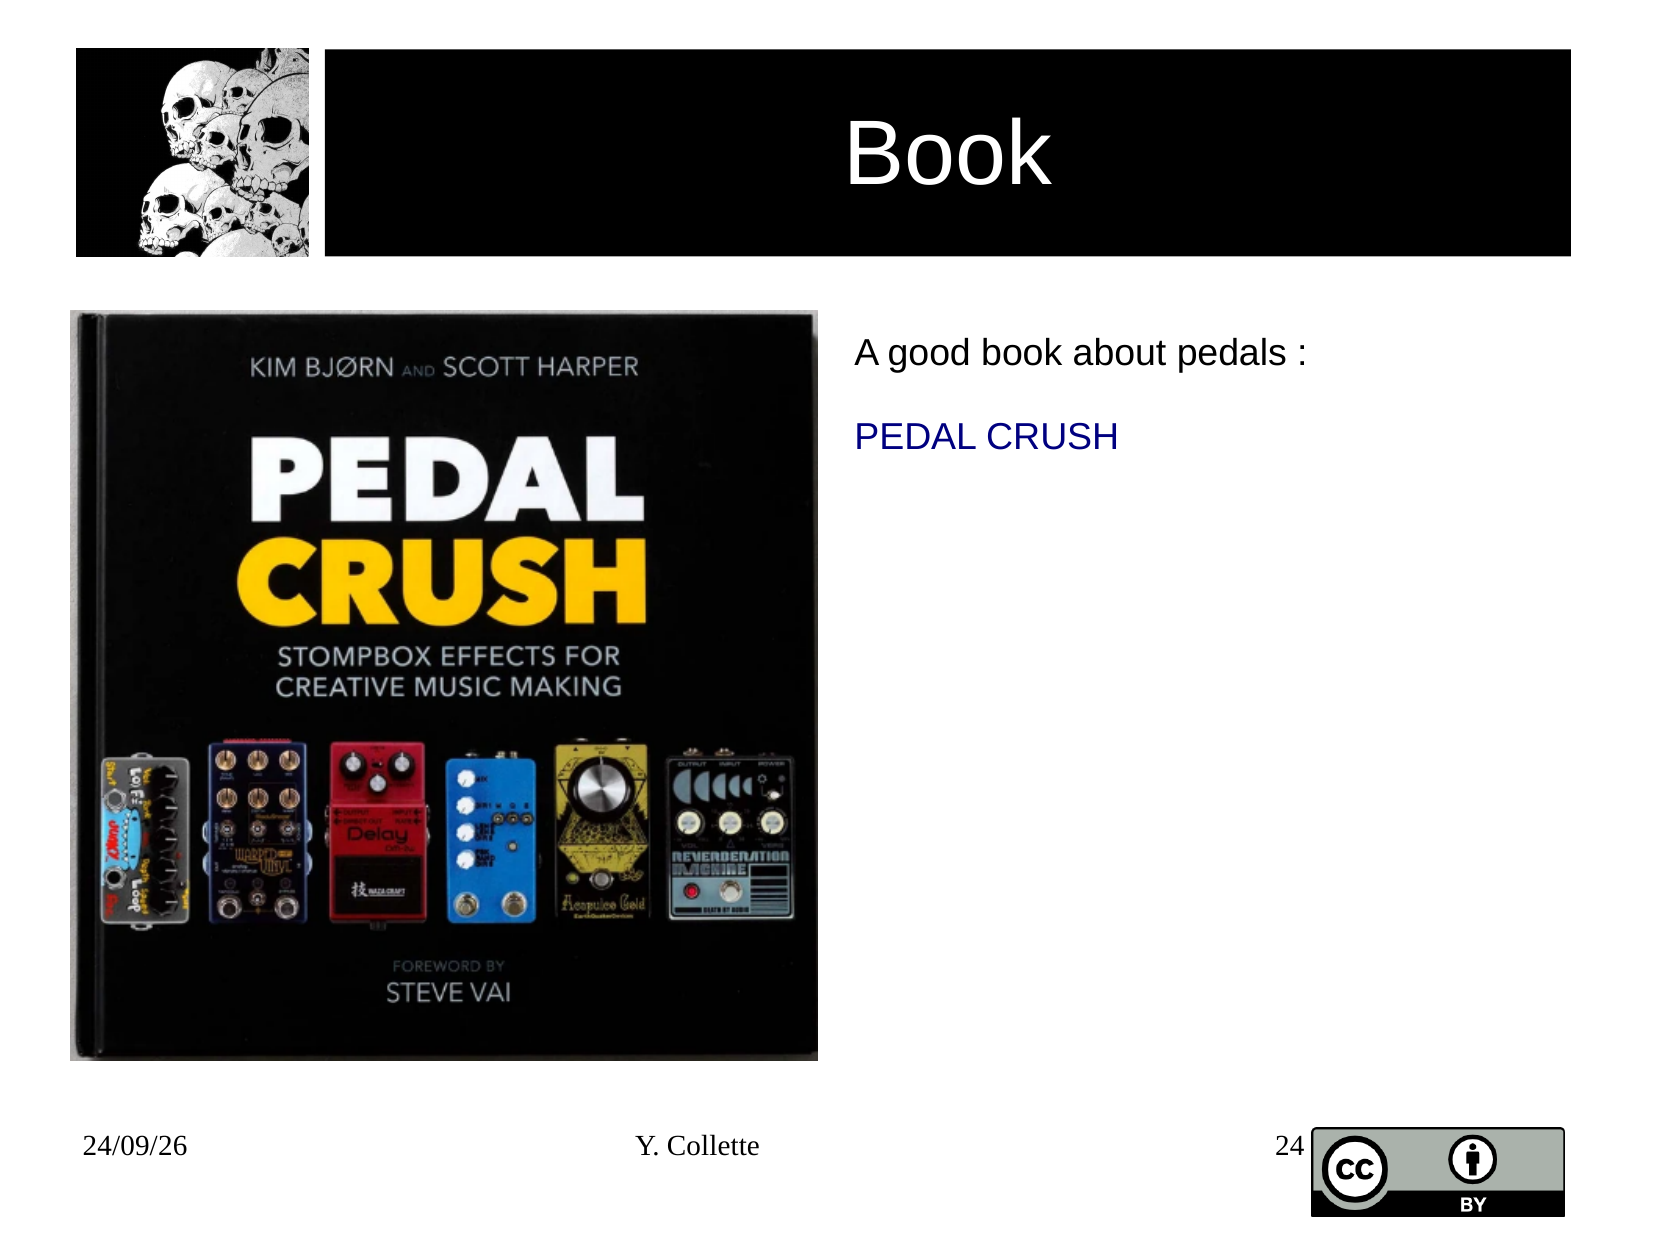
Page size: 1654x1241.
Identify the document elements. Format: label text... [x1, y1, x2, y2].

picture [76, 48, 309, 257]
picture [70, 310, 818, 1061]
title Book [324, 49, 1571, 257]
text_box A good book about pedals : PEDAL CRUSH [839, 324, 1558, 465]
picture [1311, 1127, 1565, 1217]
